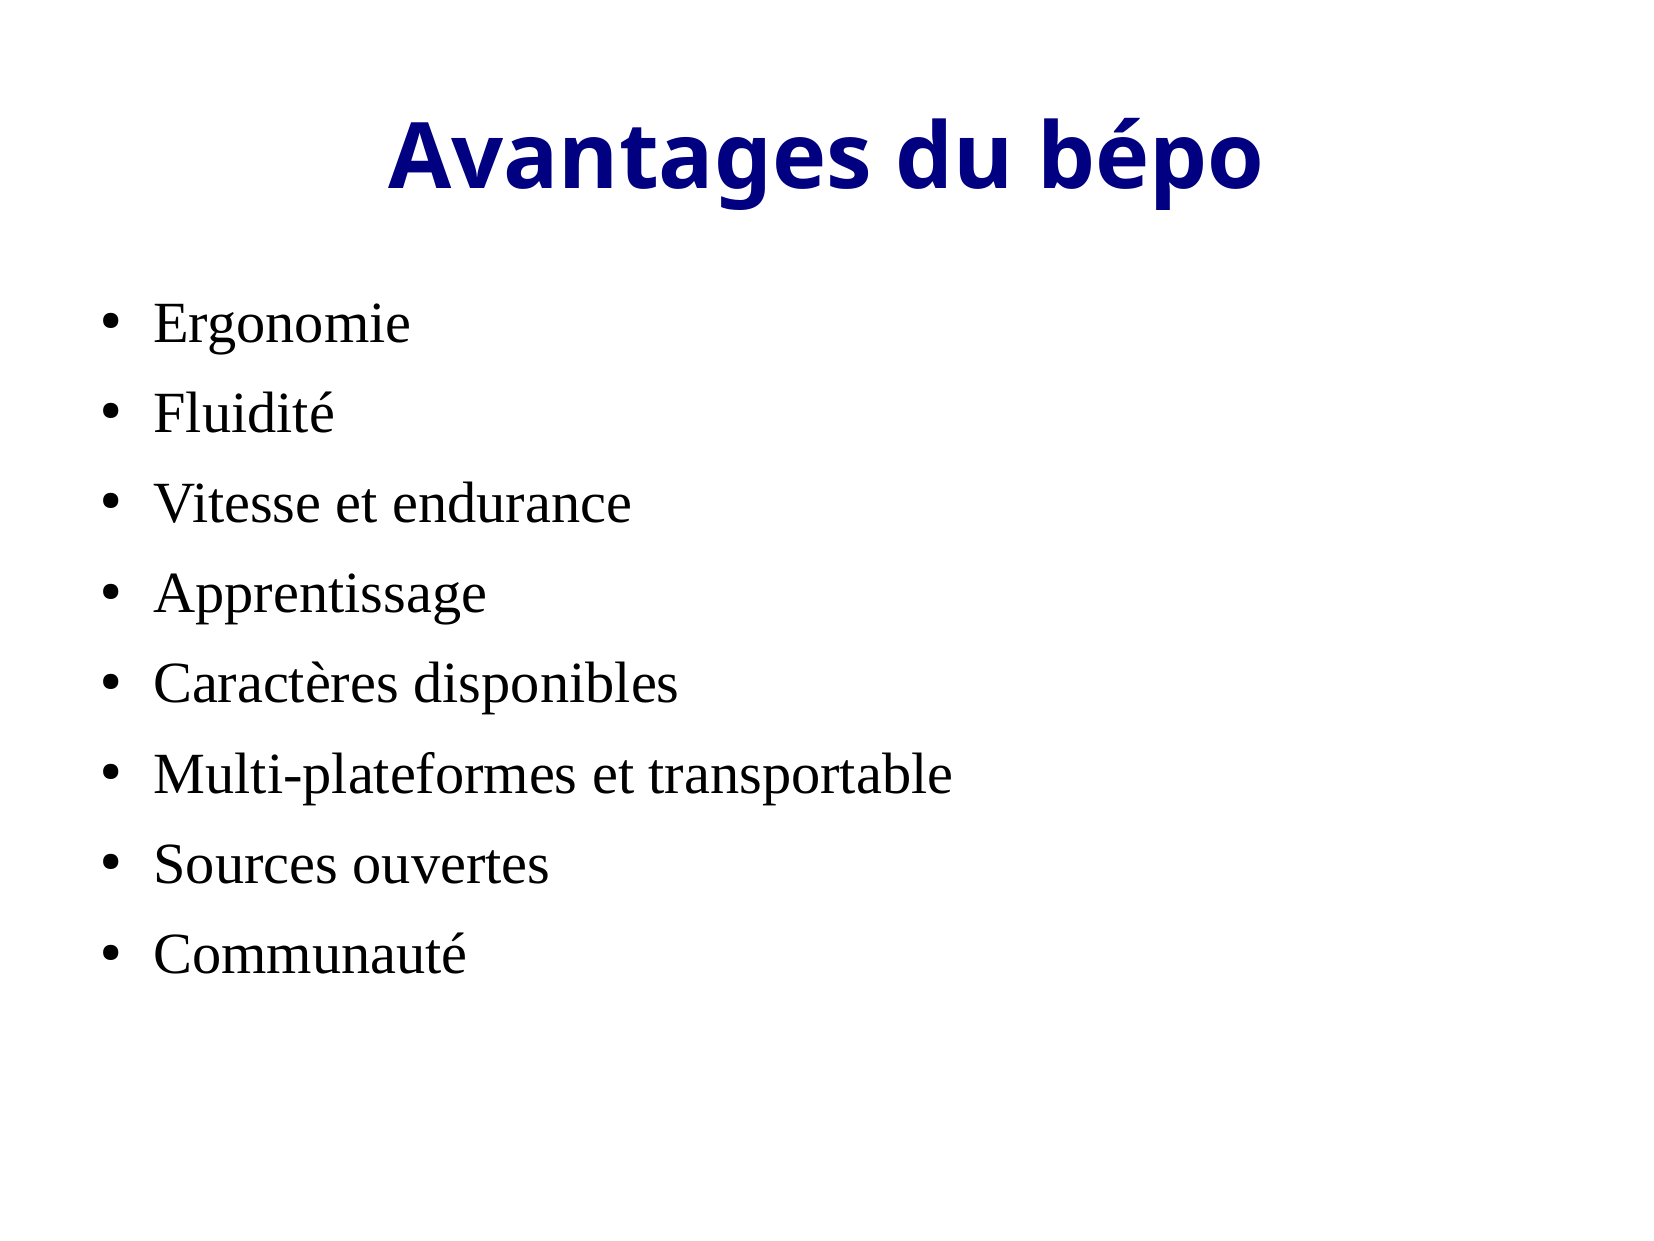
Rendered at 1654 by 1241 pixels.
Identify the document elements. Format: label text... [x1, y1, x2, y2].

list Ergonomie Fluidité Vitesse et endurance Apprentissage Caractères disponibles Multi-plateformes et transportable Sources ouvertes Communauté [82, 290, 1571, 1094]
title Avantages du bépo [82, 56, 1571, 250]
